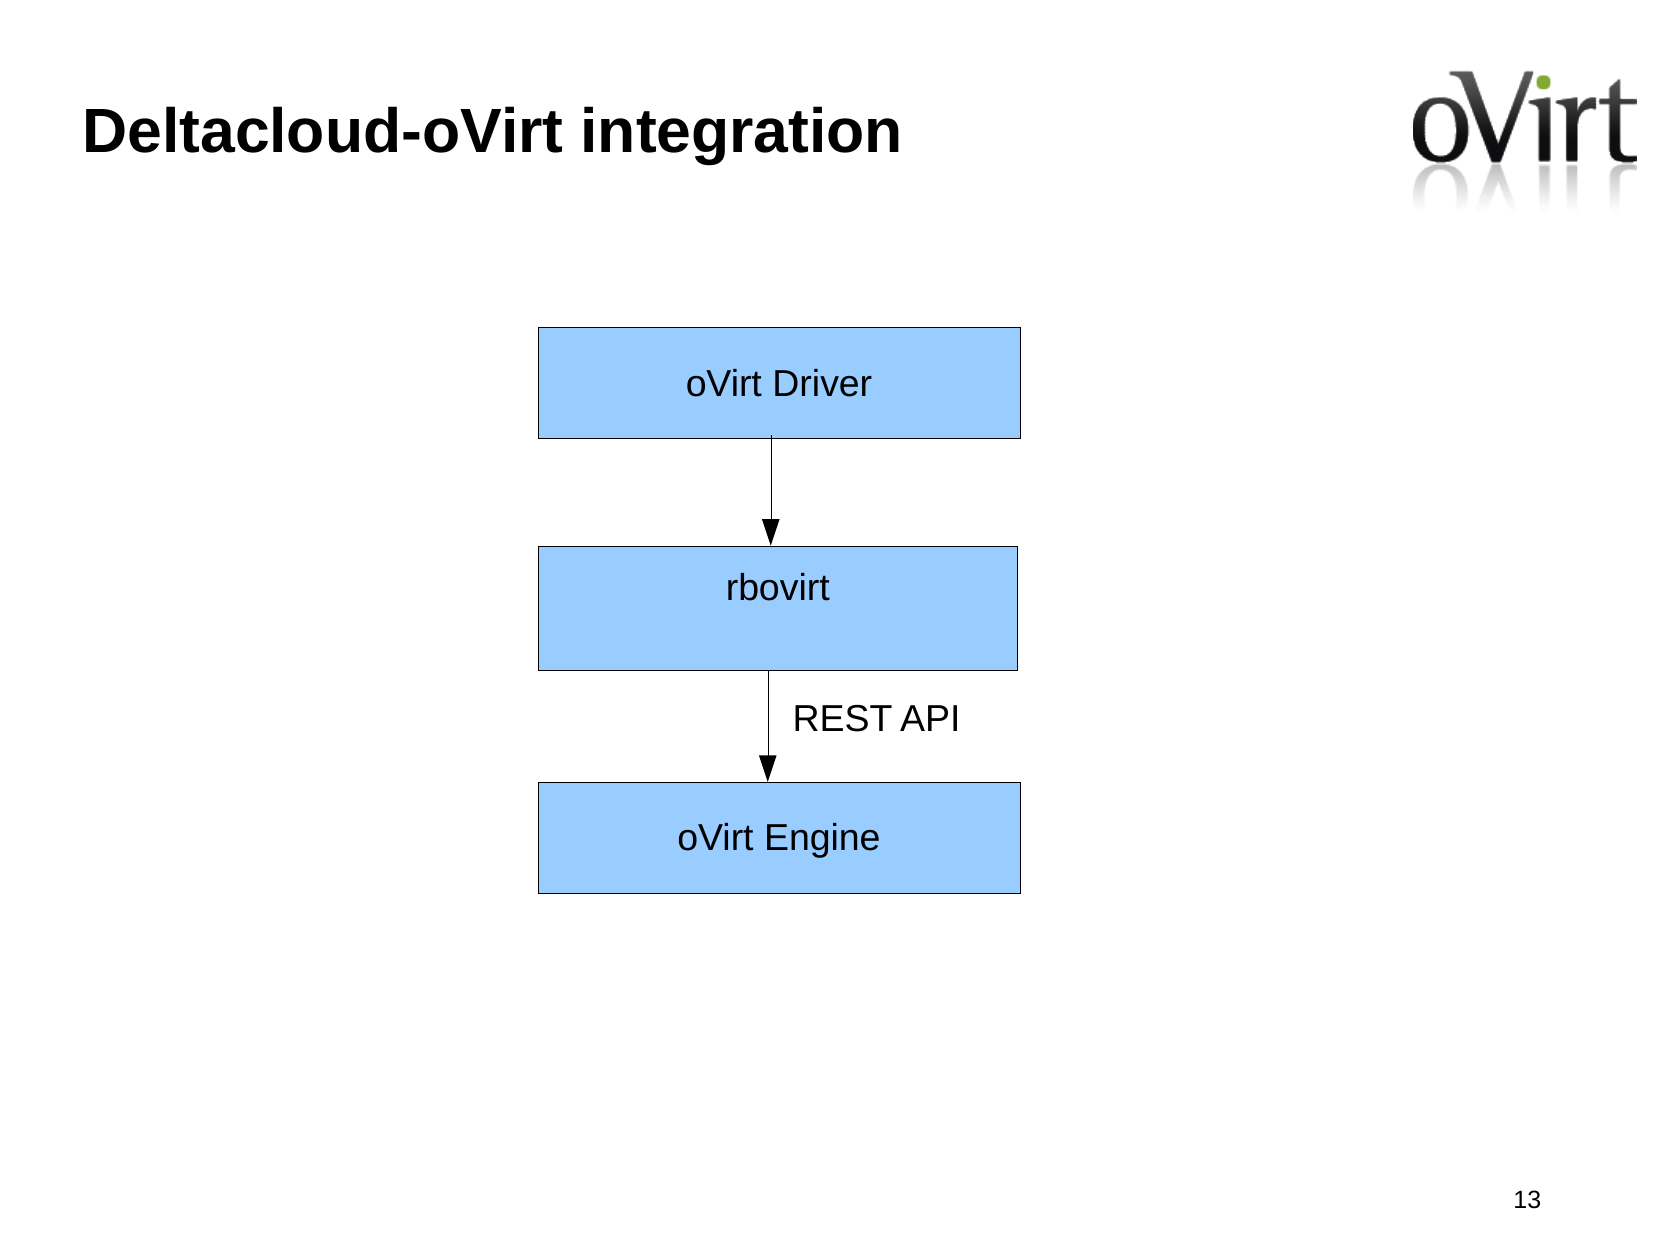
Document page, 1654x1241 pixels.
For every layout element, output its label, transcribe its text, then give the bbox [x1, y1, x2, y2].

text_box oVirt Engine [538, 782, 1021, 894]
text_box REST API [777, 689, 1019, 747]
text_box oVirt Driver [538, 327, 1021, 439]
picture [1413, 63, 1637, 212]
title Deltacloud-oVirt integration [82, 37, 1303, 226]
text_box rbovirt [538, 546, 1018, 671]
